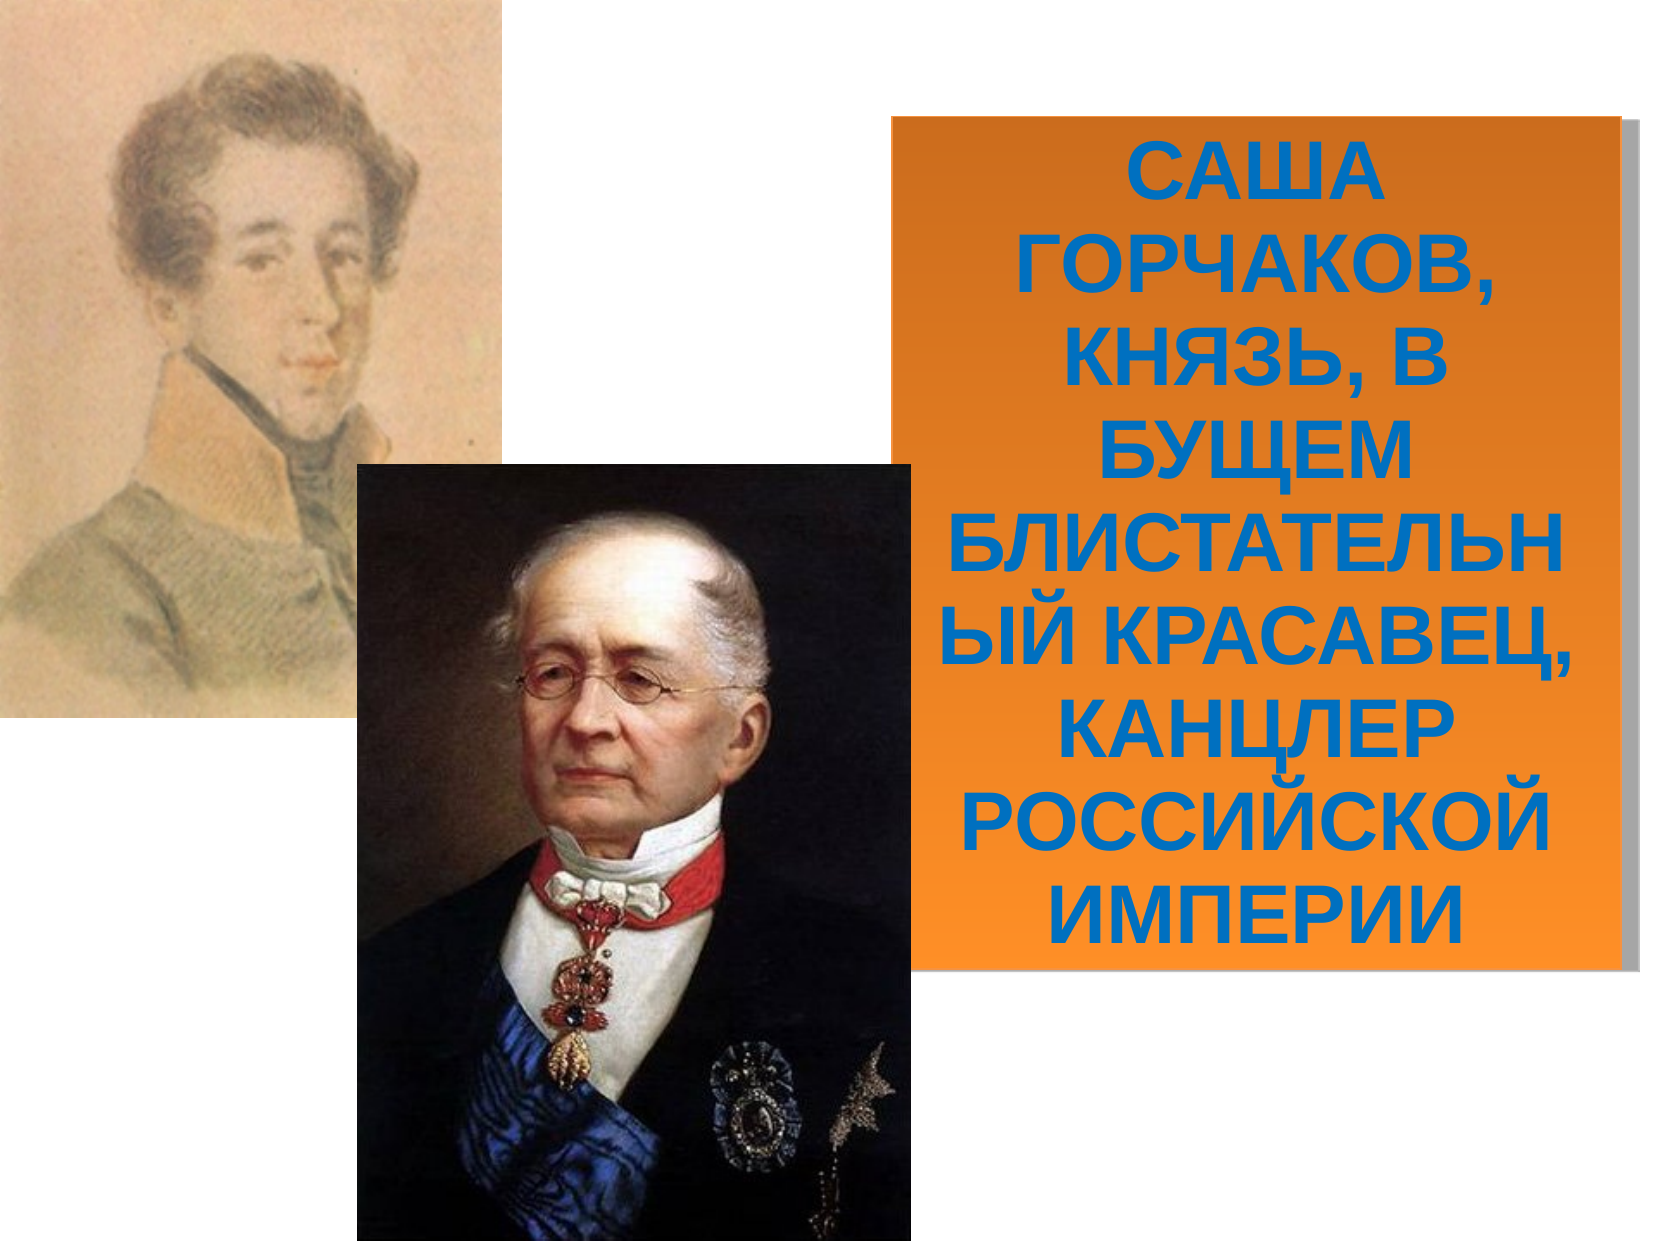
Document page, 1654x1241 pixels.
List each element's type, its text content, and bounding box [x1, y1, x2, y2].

picture [0, 0, 911, 1241]
text_box САША ГОРЧАКОВ, КНЯЗЬ, В БУЩЕМ БЛИСТАТЕЛЬНЫЙ КРАСАВЕЦ, КАНЦЛЕР РОССИЙСКОЙ ИМПЕРИИ [891, 116, 1622, 969]
